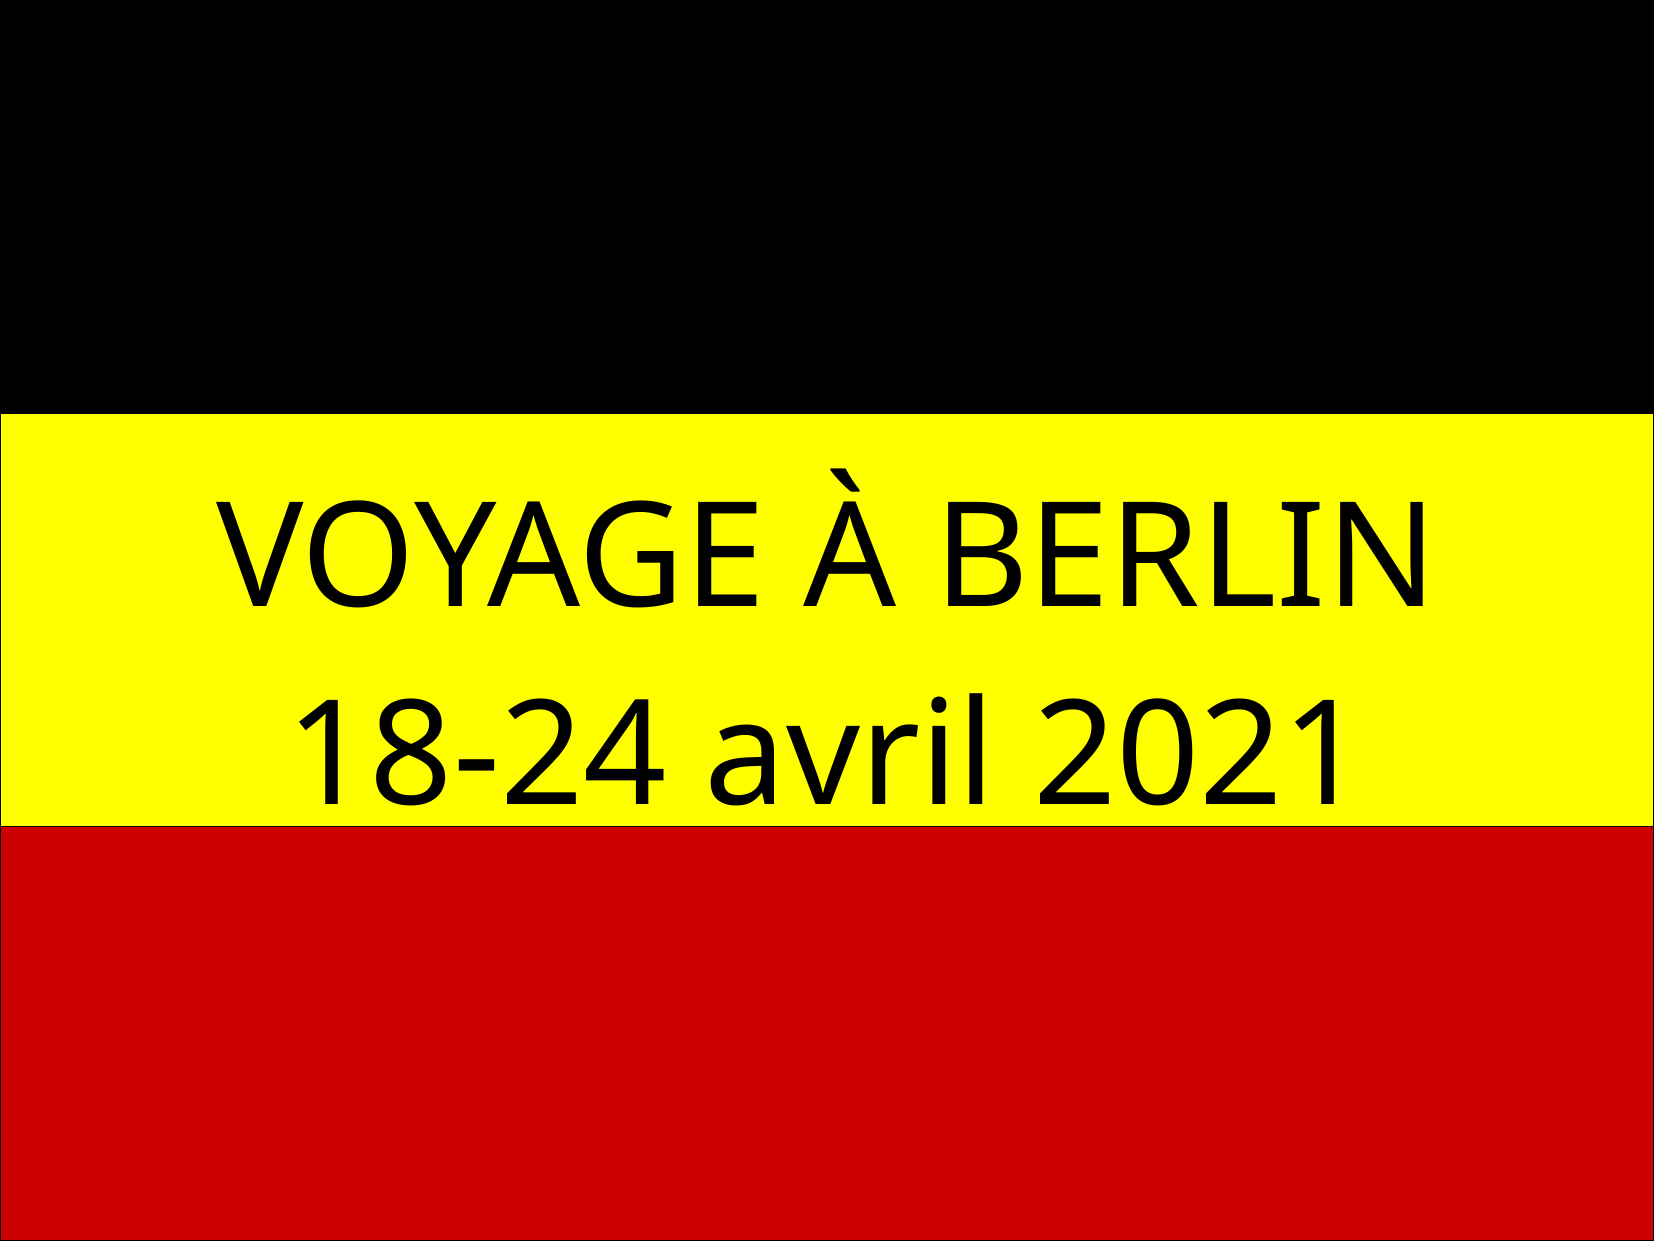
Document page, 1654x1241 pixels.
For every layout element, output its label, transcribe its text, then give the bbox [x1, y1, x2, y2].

text_box [0, 0, 1654, 1241]
text_box VOYAGE À BERLIN 18-24 avril 2021 [88, 442, 1565, 801]
